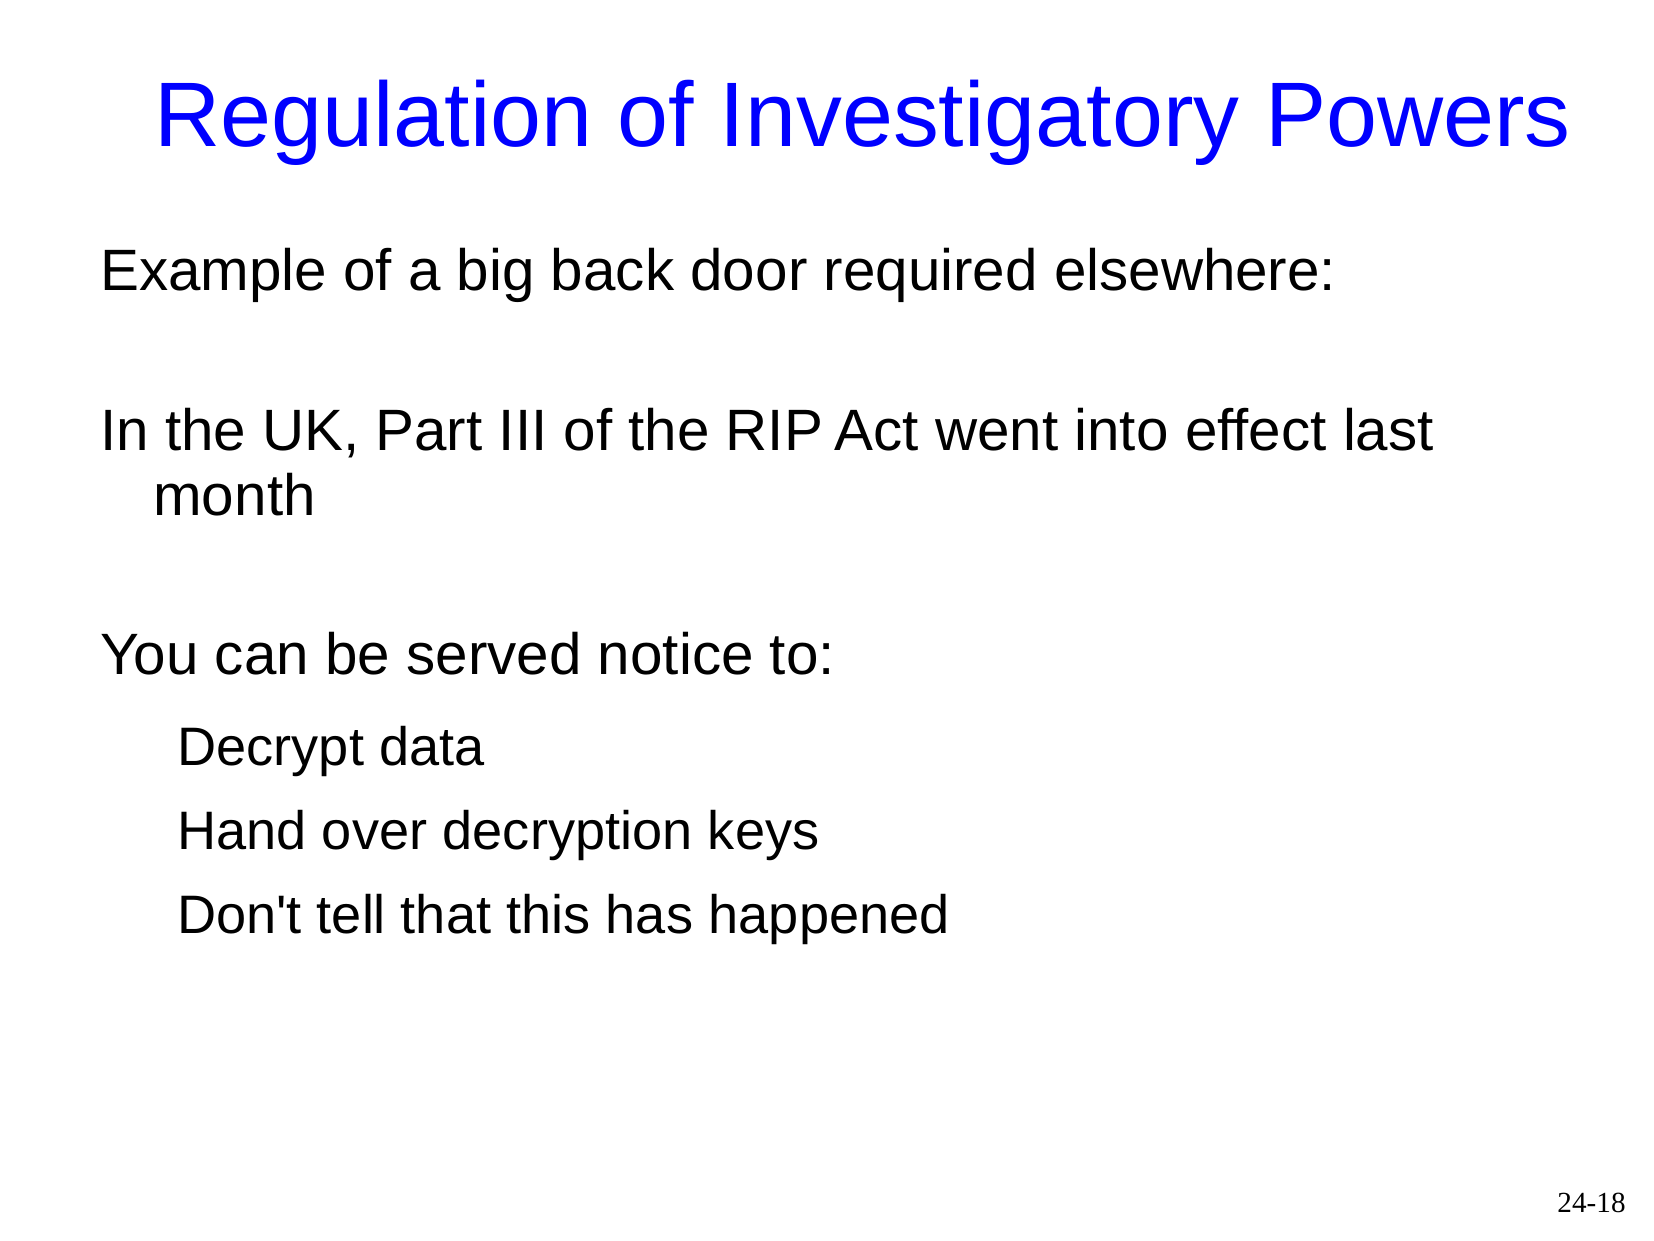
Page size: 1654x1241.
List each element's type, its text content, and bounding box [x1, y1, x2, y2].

list Example of a big back door required elsewhere: In the UK, Part III of the RIP Act went into effect last month You can be served notice to: Decrypt data Hand over decryption keys Don't tell that this has happened [82, 237, 1571, 1171]
title Regulation of Investigatory Powers [84, 11, 1573, 219]
